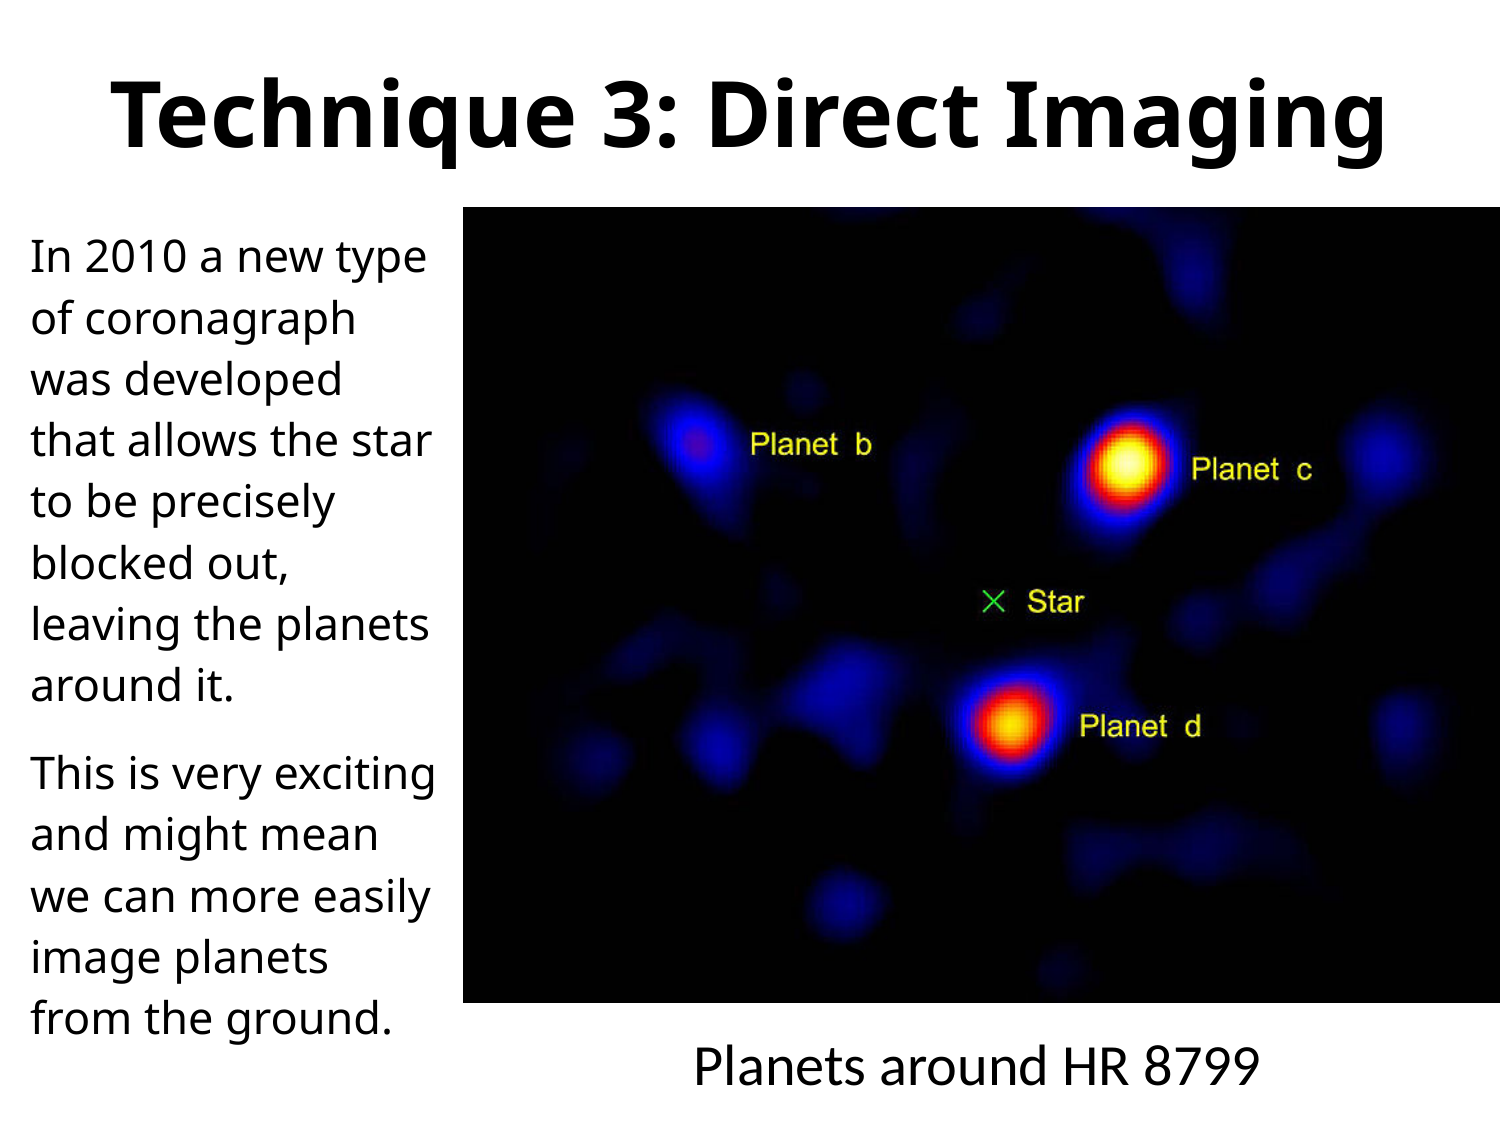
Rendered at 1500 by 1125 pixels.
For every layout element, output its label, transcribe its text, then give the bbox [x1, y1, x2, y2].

picture [463, 207, 1500, 1003]
text_box Planets around HR 8799 [559, 1019, 1397, 1105]
title Technique 3: Direct Imaging [30, 58, 1471, 167]
list In 2010 a new type of coronagraph was developed that allows the star to be precisely blocked out, leaving the planets around it. This is very exciting and might mean we can more easily image planets from the ground. [30, 224, 441, 1125]
